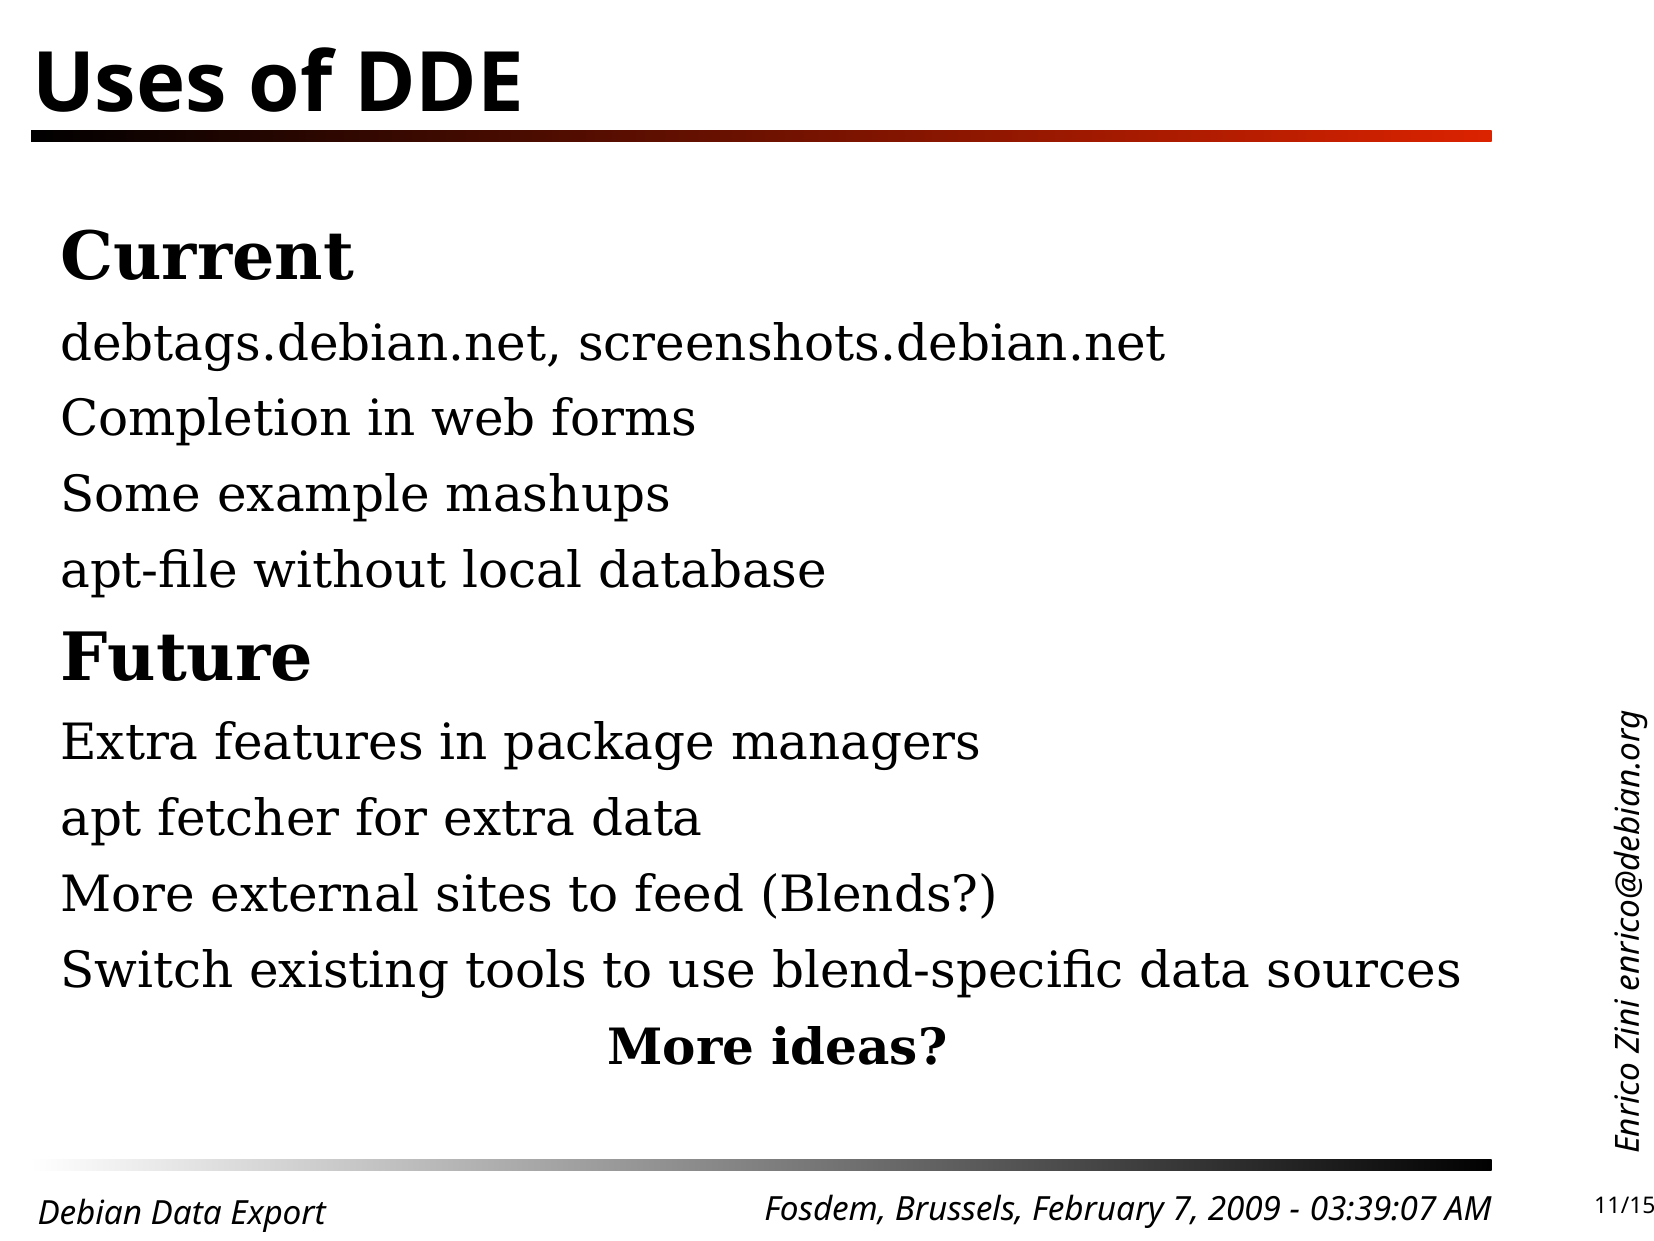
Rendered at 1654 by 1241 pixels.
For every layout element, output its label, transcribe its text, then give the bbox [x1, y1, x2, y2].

text_box Current debtags.debian.net, screenshots.debian.net Completion in web forms Some example mashups apt-file without local database Future Extra features in package managers apt fetcher for extra data More external sites to feed (Blends?) Switch existing tools to use blend-specific data sources More ideas? [60, 217, 1496, 1138]
text_box Uses of DDE [32, 22, 1439, 157]
